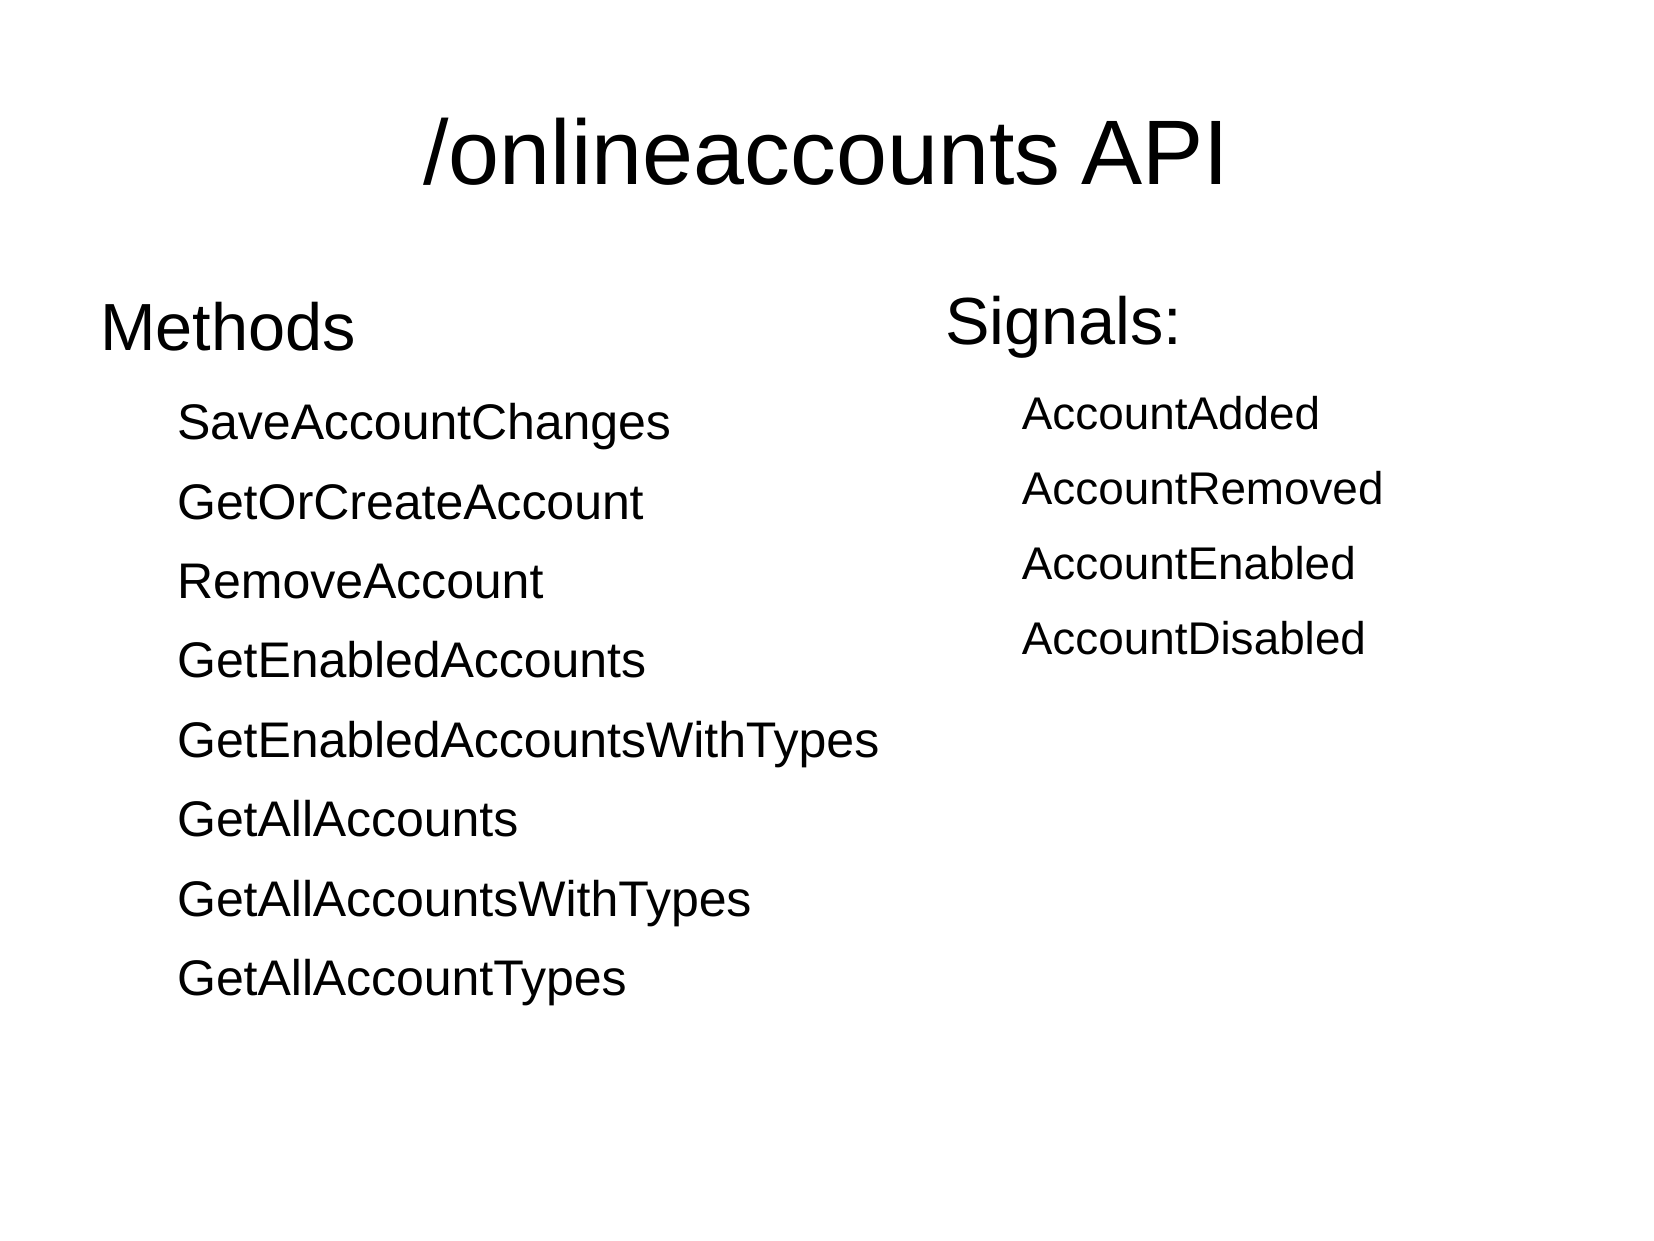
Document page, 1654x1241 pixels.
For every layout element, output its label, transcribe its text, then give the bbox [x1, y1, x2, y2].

list Signals: AccountAdded AccountRemoved AccountEnabled AccountDisabled [927, 283, 1654, 1088]
list Methods SaveAccountChanges GetOrCreateAccount RemoveAccount GetEnabledAccounts GetEnabledAccountsWithTypes GetAllAccounts GetAllAccountsWithTypes GetAllAccountTypes [82, 290, 938, 1109]
title /onlineaccounts API [82, 49, 1571, 257]
